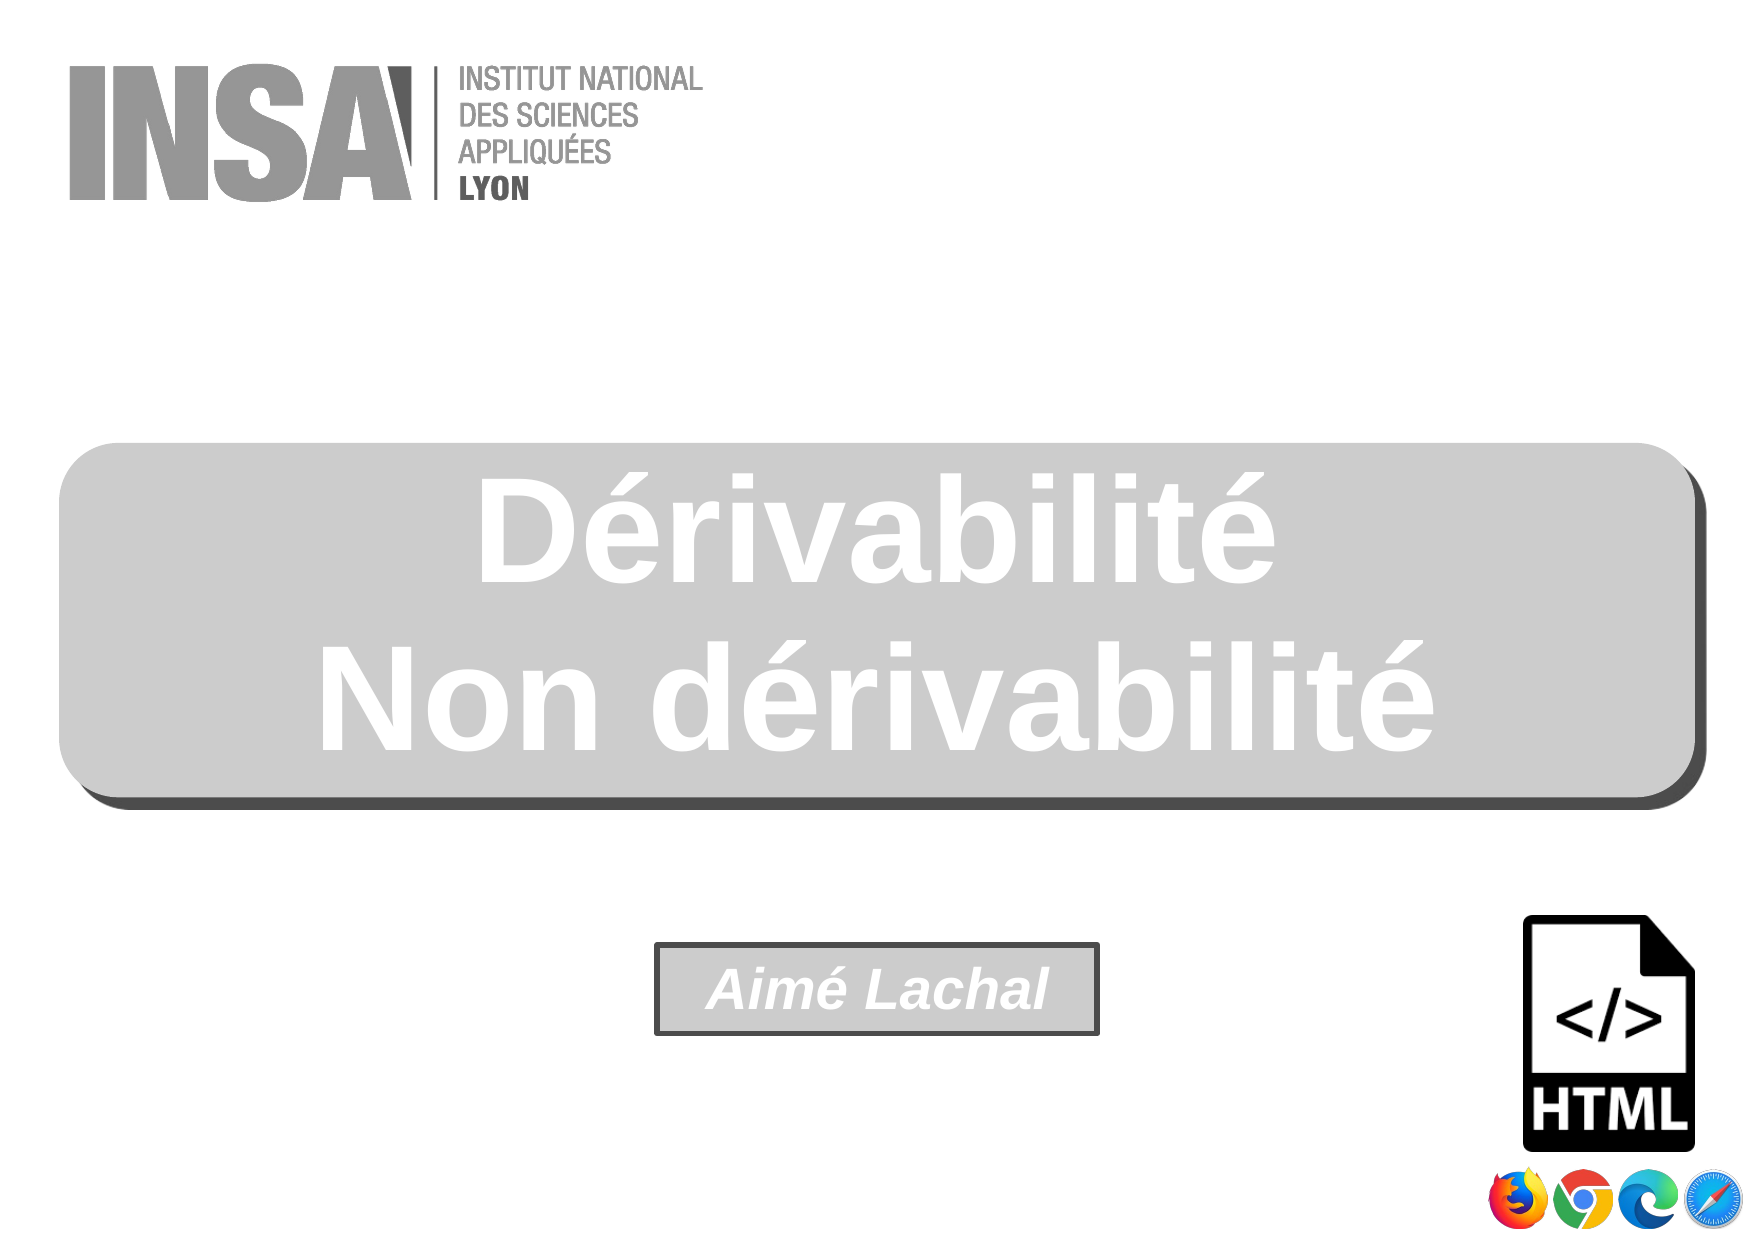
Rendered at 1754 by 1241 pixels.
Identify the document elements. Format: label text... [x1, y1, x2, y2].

picture [59, 58, 713, 207]
text_box Dérivabilité Non dérivabilité [59, 442, 1695, 798]
picture [1523, 915, 1695, 1152]
picture [1683, 1169, 1743, 1229]
picture [1488, 1166, 1548, 1229]
title Aimé Lachal [657, 944, 1098, 1034]
picture [1553, 1169, 1613, 1229]
picture [1618, 1169, 1678, 1229]
